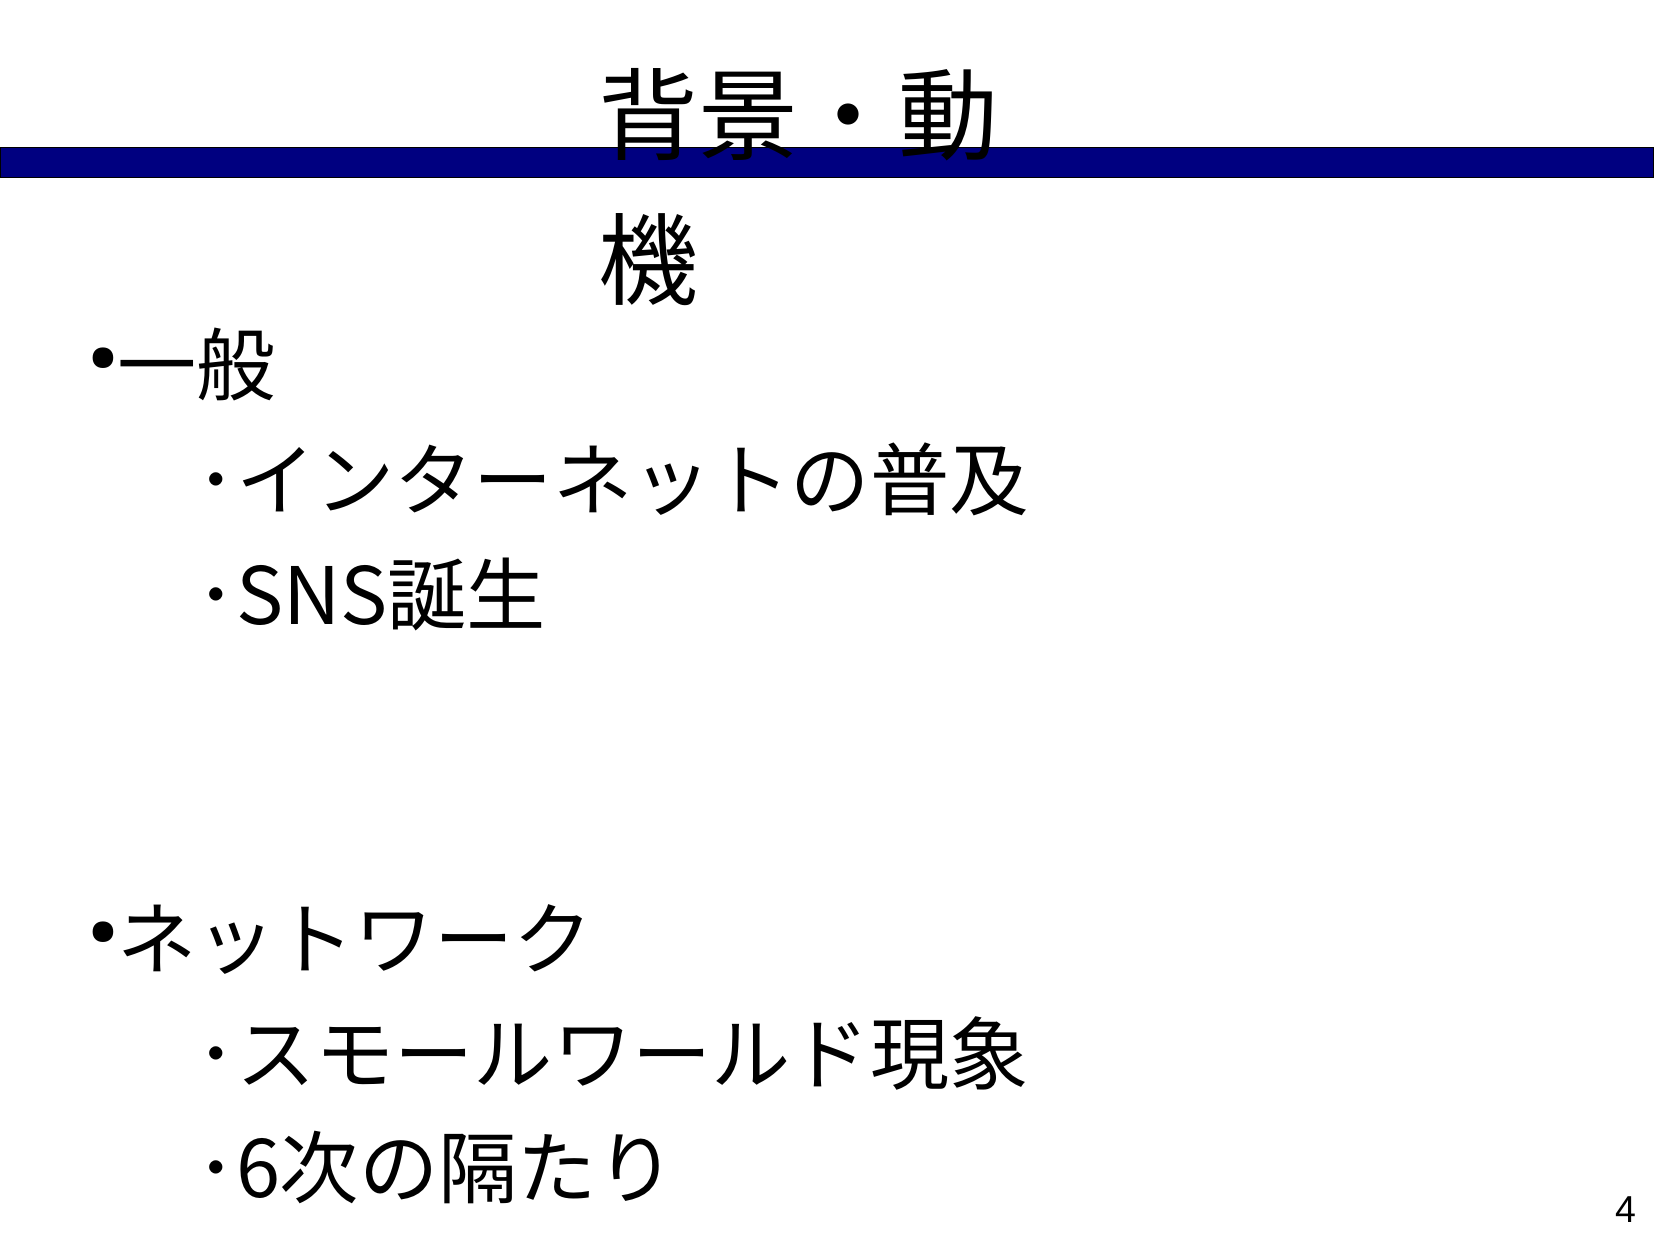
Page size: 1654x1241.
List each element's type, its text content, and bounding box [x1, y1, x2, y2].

text_box [0, 147, 1654, 178]
text_box 一般 ･インターネットの普及 ･SNS誕生 ネットワーク ･スモールワールド現象 ･6次の隔たり [74, 295, 1536, 945]
text_box 背景・動機 [583, 29, 1063, 145]
text_box 4 [1600, 1181, 1651, 1239]
